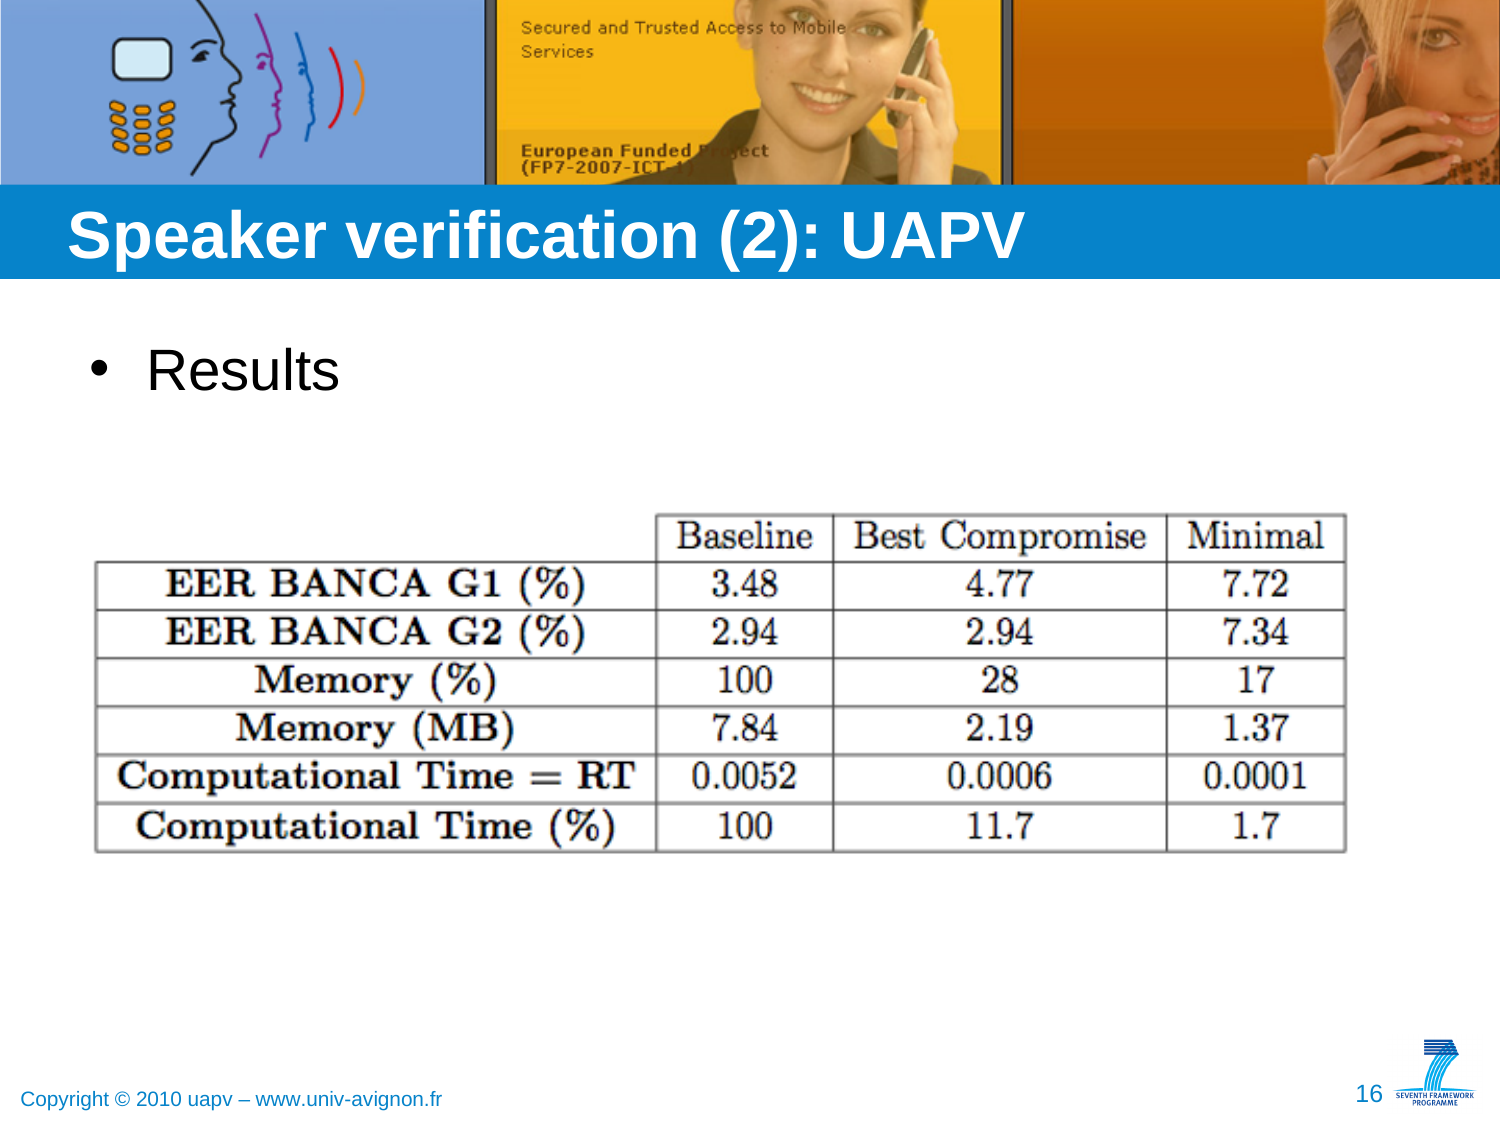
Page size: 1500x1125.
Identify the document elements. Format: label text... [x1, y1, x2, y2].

picture [0, 0, 1500, 184]
title Speaker verification (2): UAPV [53, 183, 1437, 280]
picture [1387, 1034, 1483, 1114]
list Results [75, 324, 1447, 1035]
picture [76, 501, 1381, 881]
